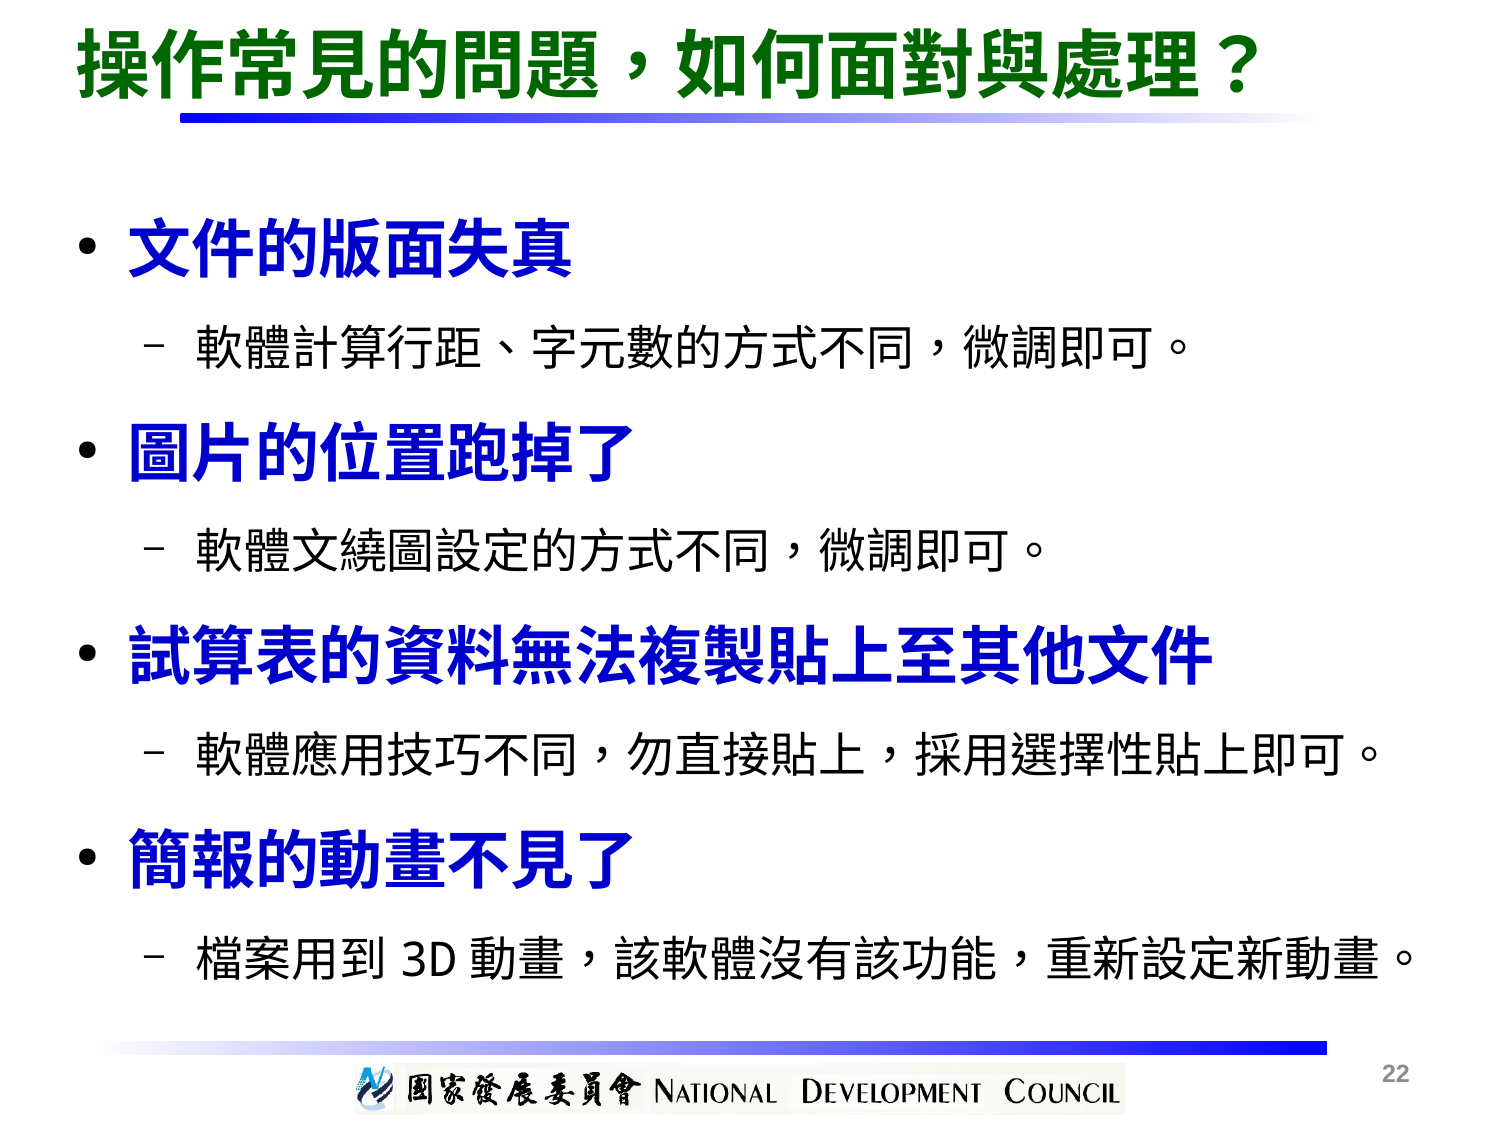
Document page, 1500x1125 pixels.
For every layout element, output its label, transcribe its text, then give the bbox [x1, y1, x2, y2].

list 文件的版面失真 軟體計算行距、字元數的方式不同，微調即可。 圖片的位置跑掉了 軟體文繞圖設定的方式不同，微調即可。 試算表的資料無法複製貼上至其他文件 軟體應用技巧不同，勿直接貼上，採用選擇性貼上即可。 簡報的動畫不見了 檔案用到3D動畫，該軟體沒有該功能，重新設定新動畫。 [59, 204, 1441, 1002]
picture [355, 1063, 1125, 1115]
title 操作常見的問題，如何面對與處理？ [75, 9, 1426, 119]
